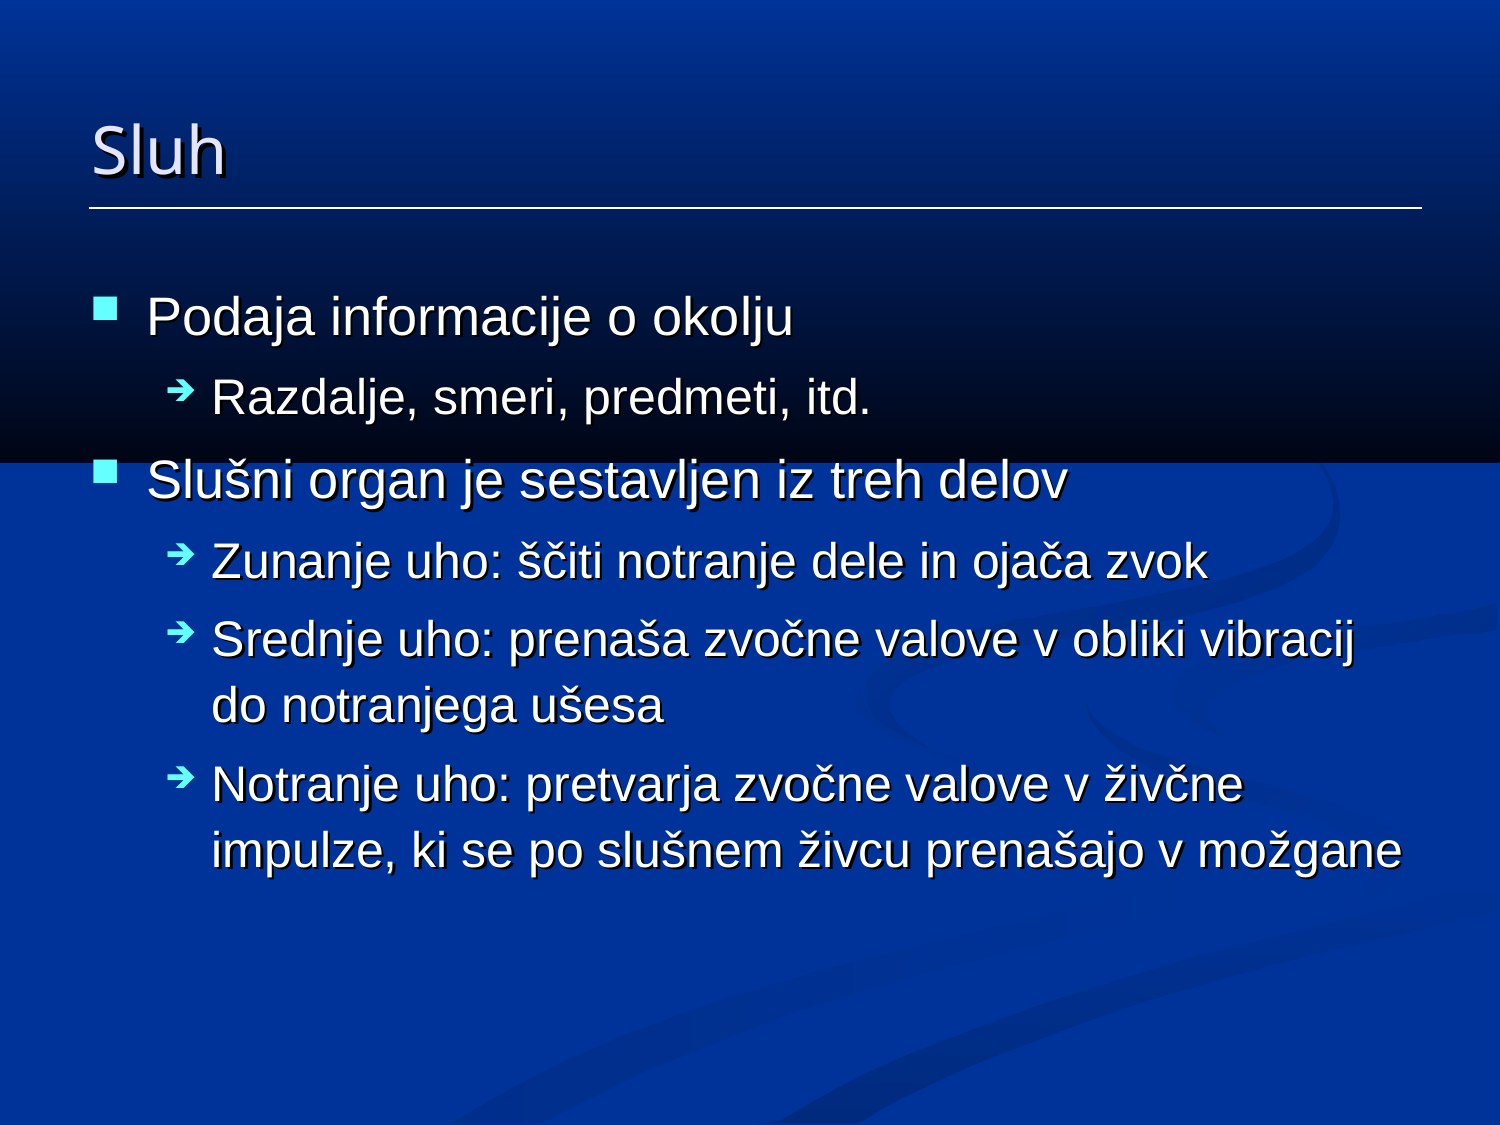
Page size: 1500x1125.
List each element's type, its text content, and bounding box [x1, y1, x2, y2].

list Podaja informacije o okolju Razdalje, smeri, predmeti, itd. Slušni organ je sestavljen iz treh delov Zunanje uho: ščiti notranje dele in ojača zvok Srednje uho: prenaša zvočne valove v obliki vibracij do notranjega ušesa Notranje uho: pretvarja zvočne valove v živčne impulze, ki se po slušnem živcu prenašajo v možgane [74, 267, 1424, 1024]
text_box Sluh [76, 54, 1352, 242]
